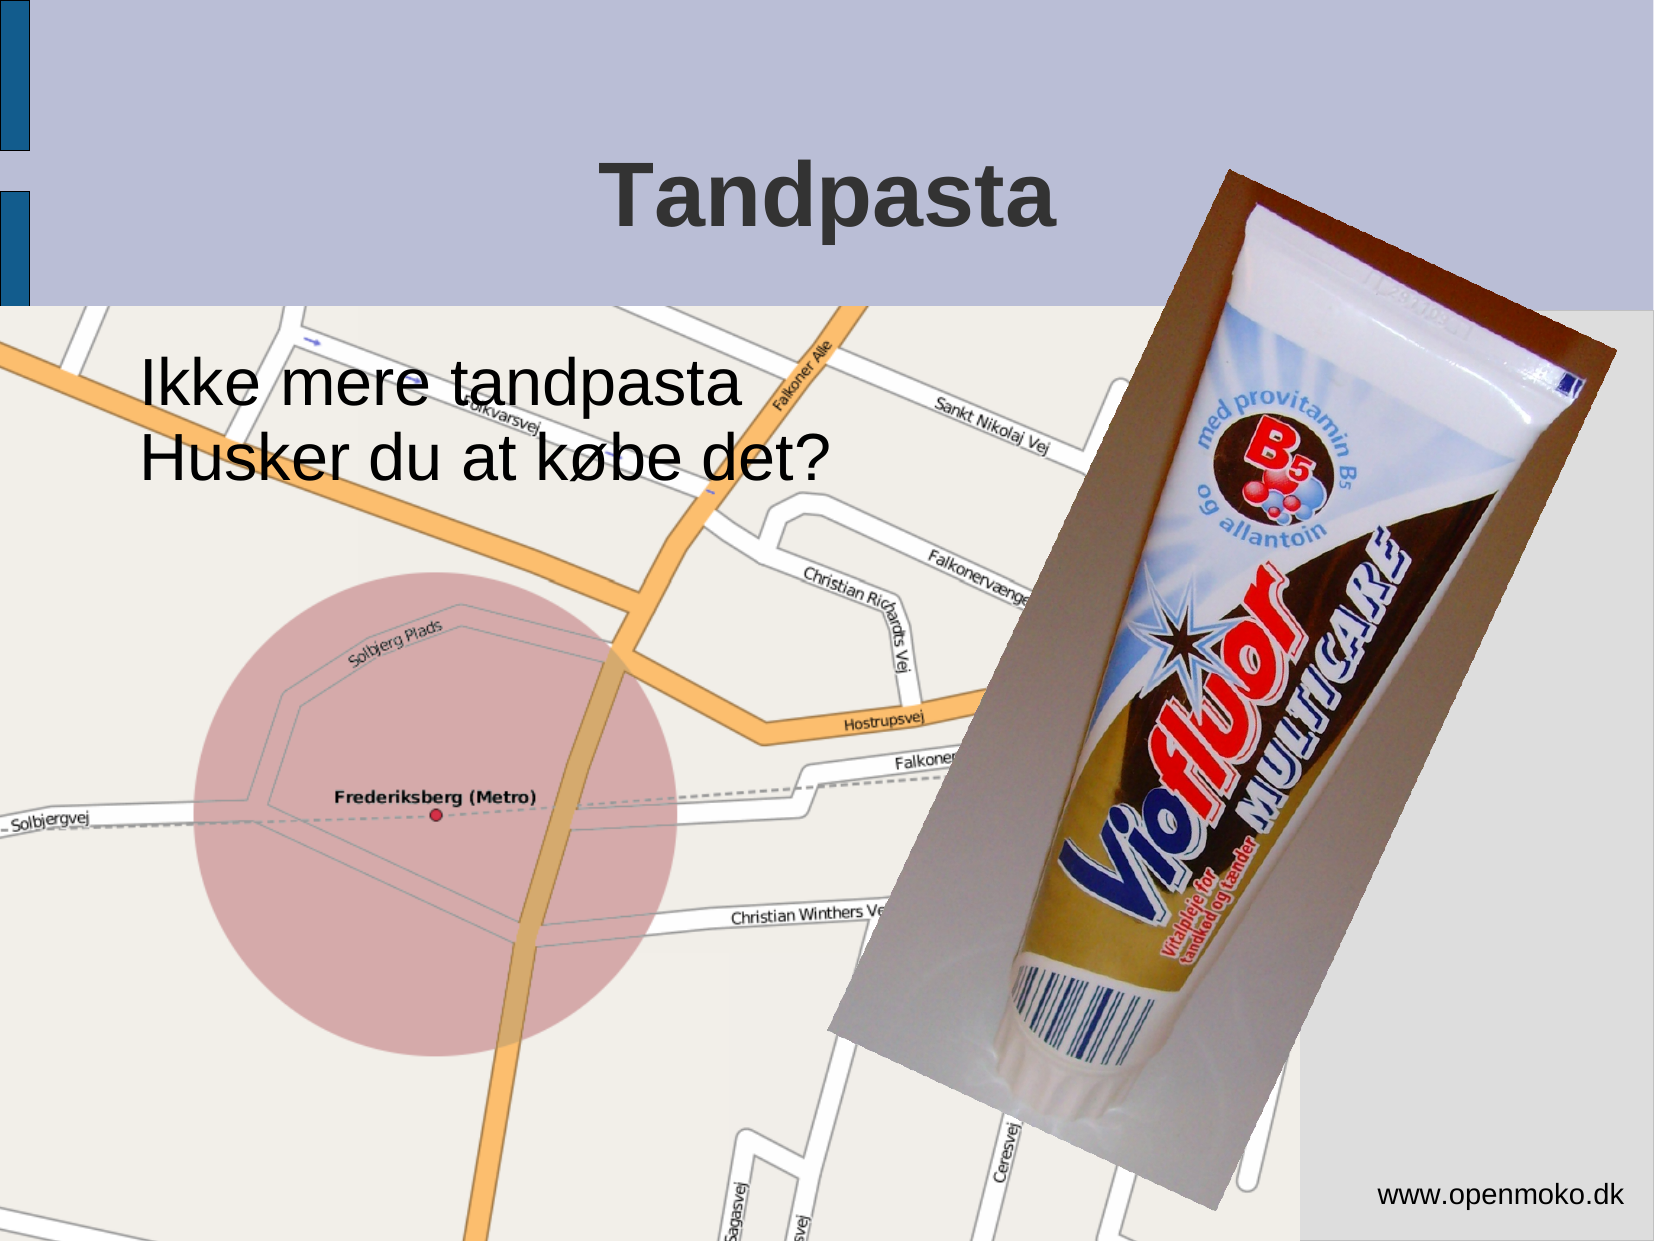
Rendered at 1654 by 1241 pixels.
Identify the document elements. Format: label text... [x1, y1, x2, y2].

list Ikke mere tandpasta Husker du at købe det? [1255, 531, 1534, 1127]
list Ikke mere tandpasta Husker du at købe det? [121, 344, 1146, 1127]
picture [0, 168, 1617, 1241]
title Tandpasta [121, 91, 1534, 299]
